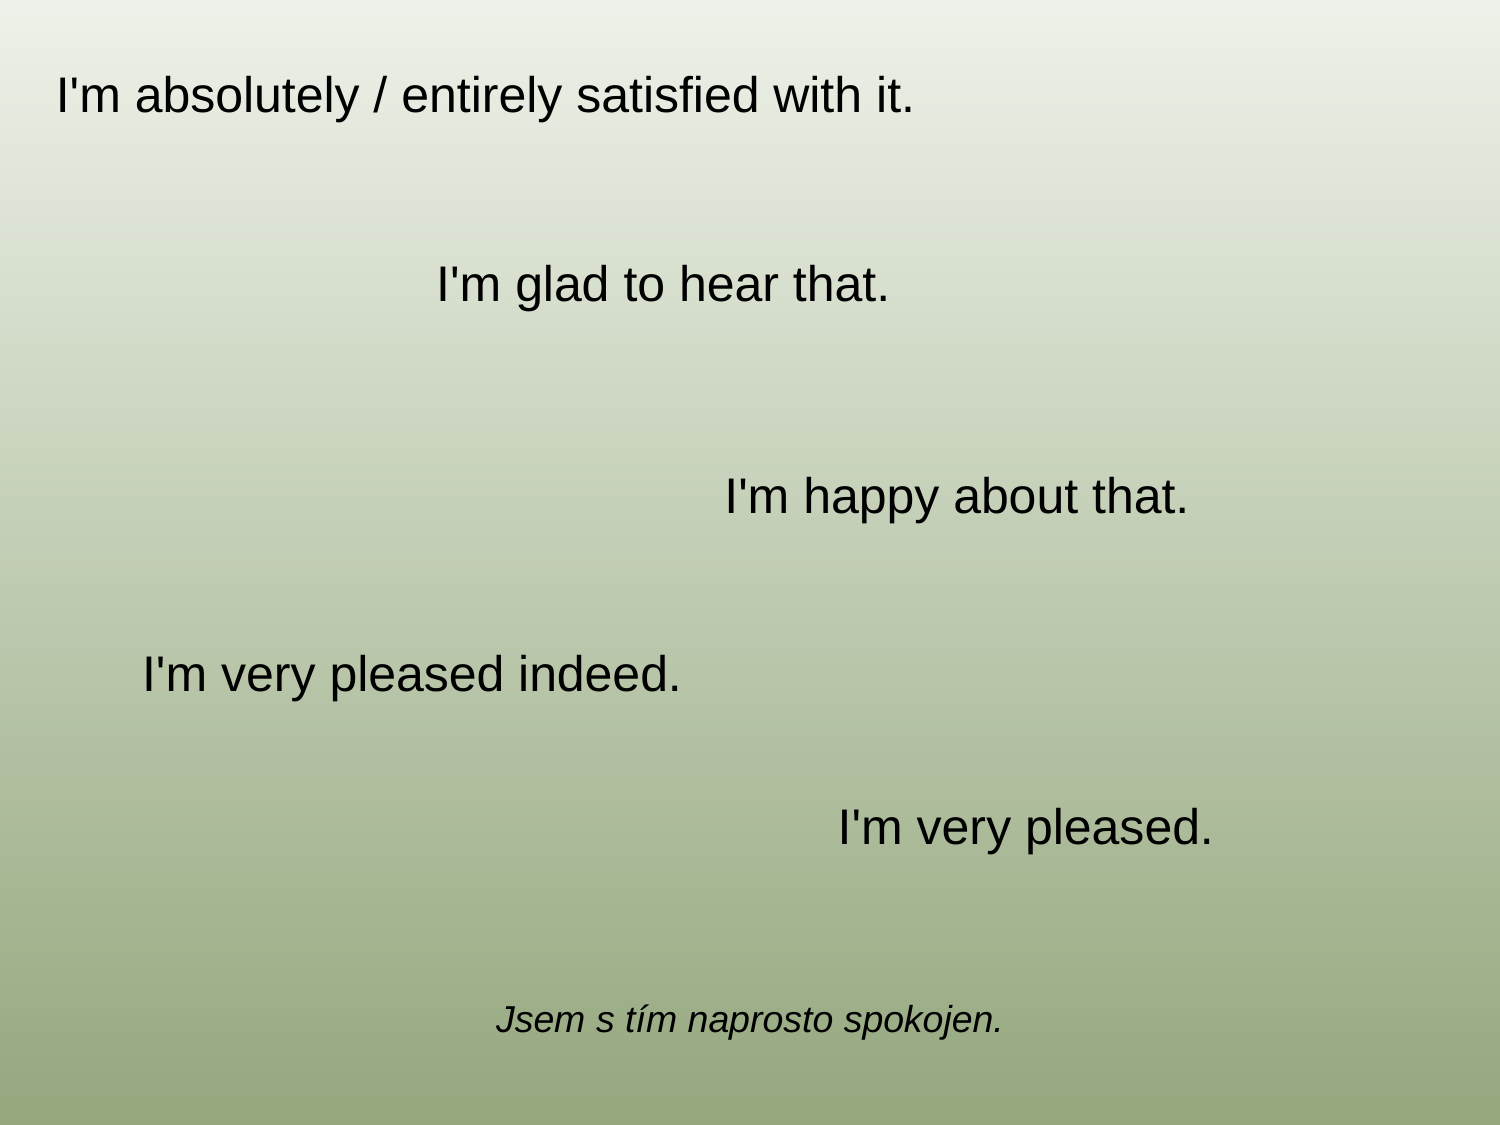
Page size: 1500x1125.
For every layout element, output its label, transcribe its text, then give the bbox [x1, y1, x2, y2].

text_box Jsem s tím naprosto spokojen. [481, 987, 1019, 1049]
text_box I'm glad to hear that. [421, 243, 906, 319]
text_box I'm very pleased indeed. [127, 633, 698, 709]
text_box I'm very pleased. [822, 786, 1230, 863]
text_box I'm absolutely / entirely satisfied with it. [41, 54, 1483, 131]
text_box I'm happy about that. [709, 456, 1206, 532]
